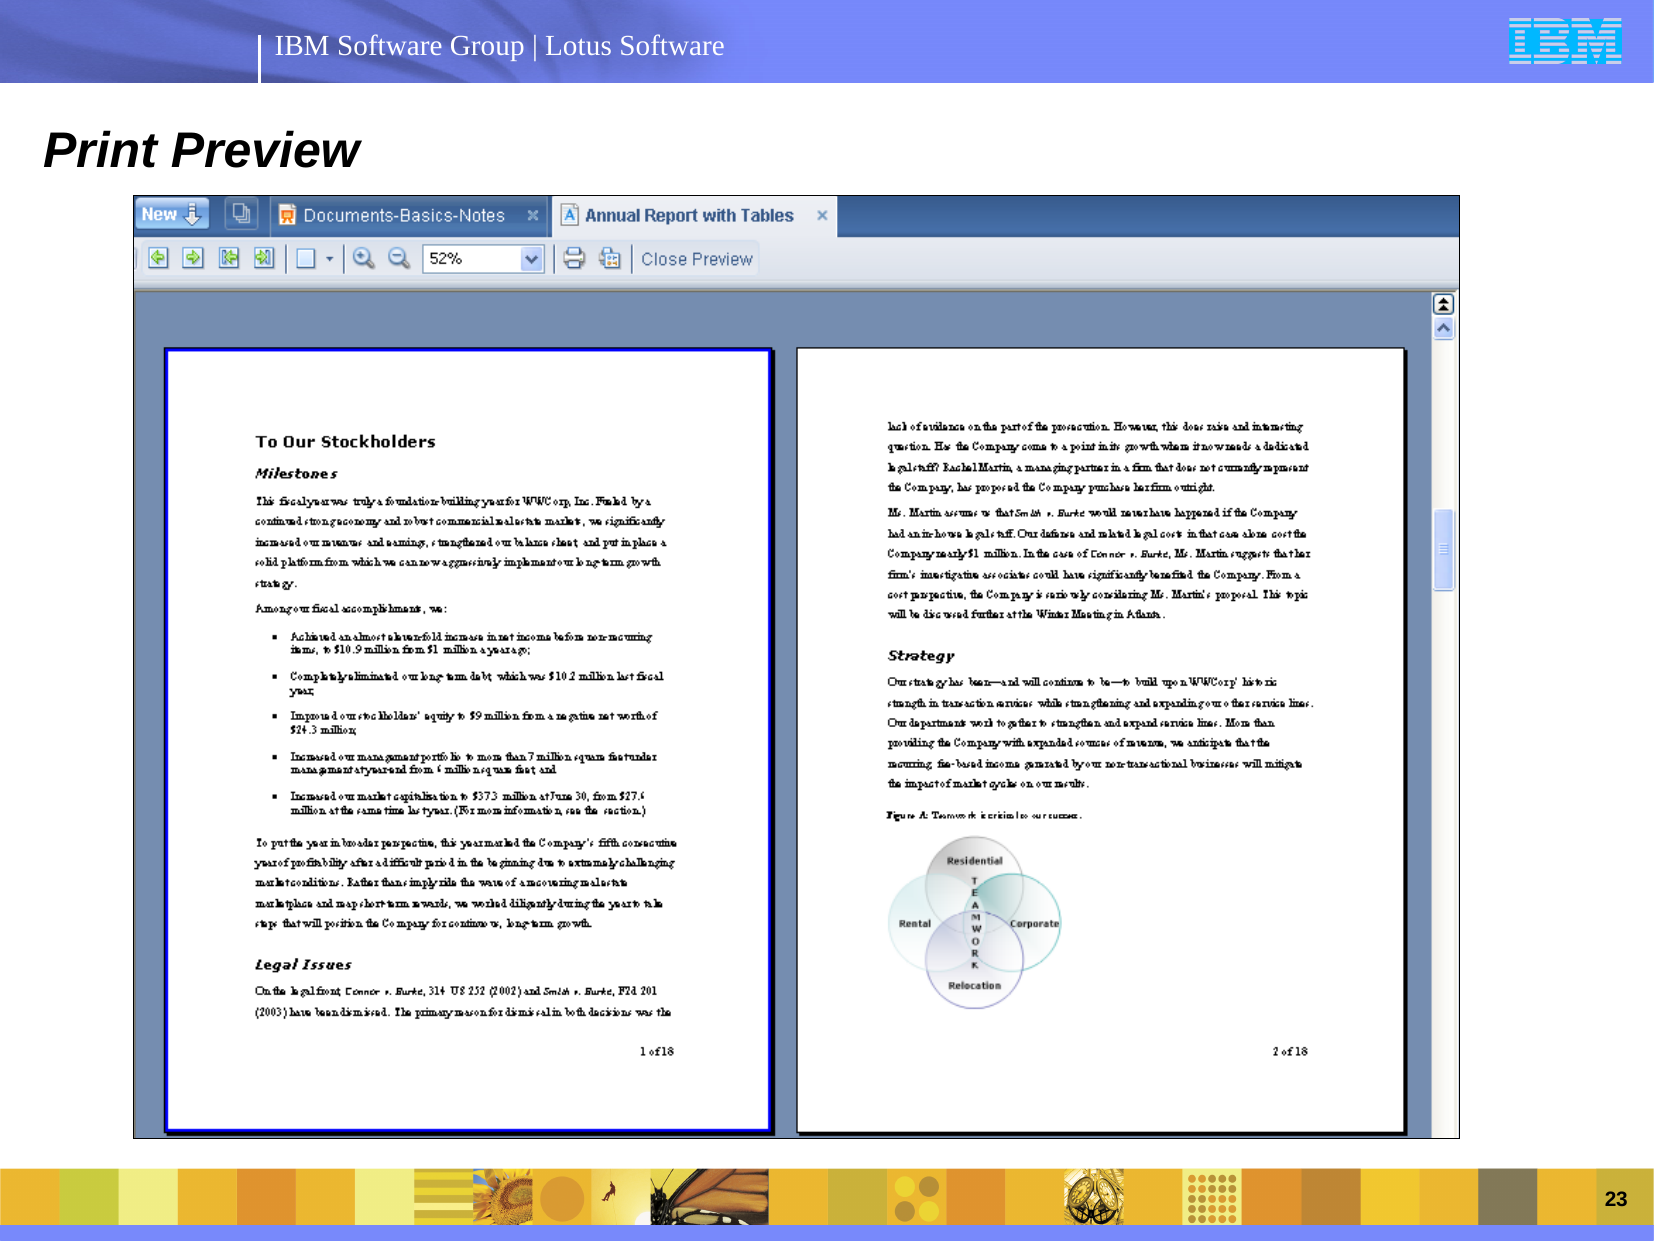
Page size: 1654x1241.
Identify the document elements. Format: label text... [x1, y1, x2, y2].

picture [0, 1168, 1654, 1225]
title Print Preview [28, 117, 1520, 223]
picture [133, 195, 1460, 1139]
picture [0, 0, 1654, 83]
